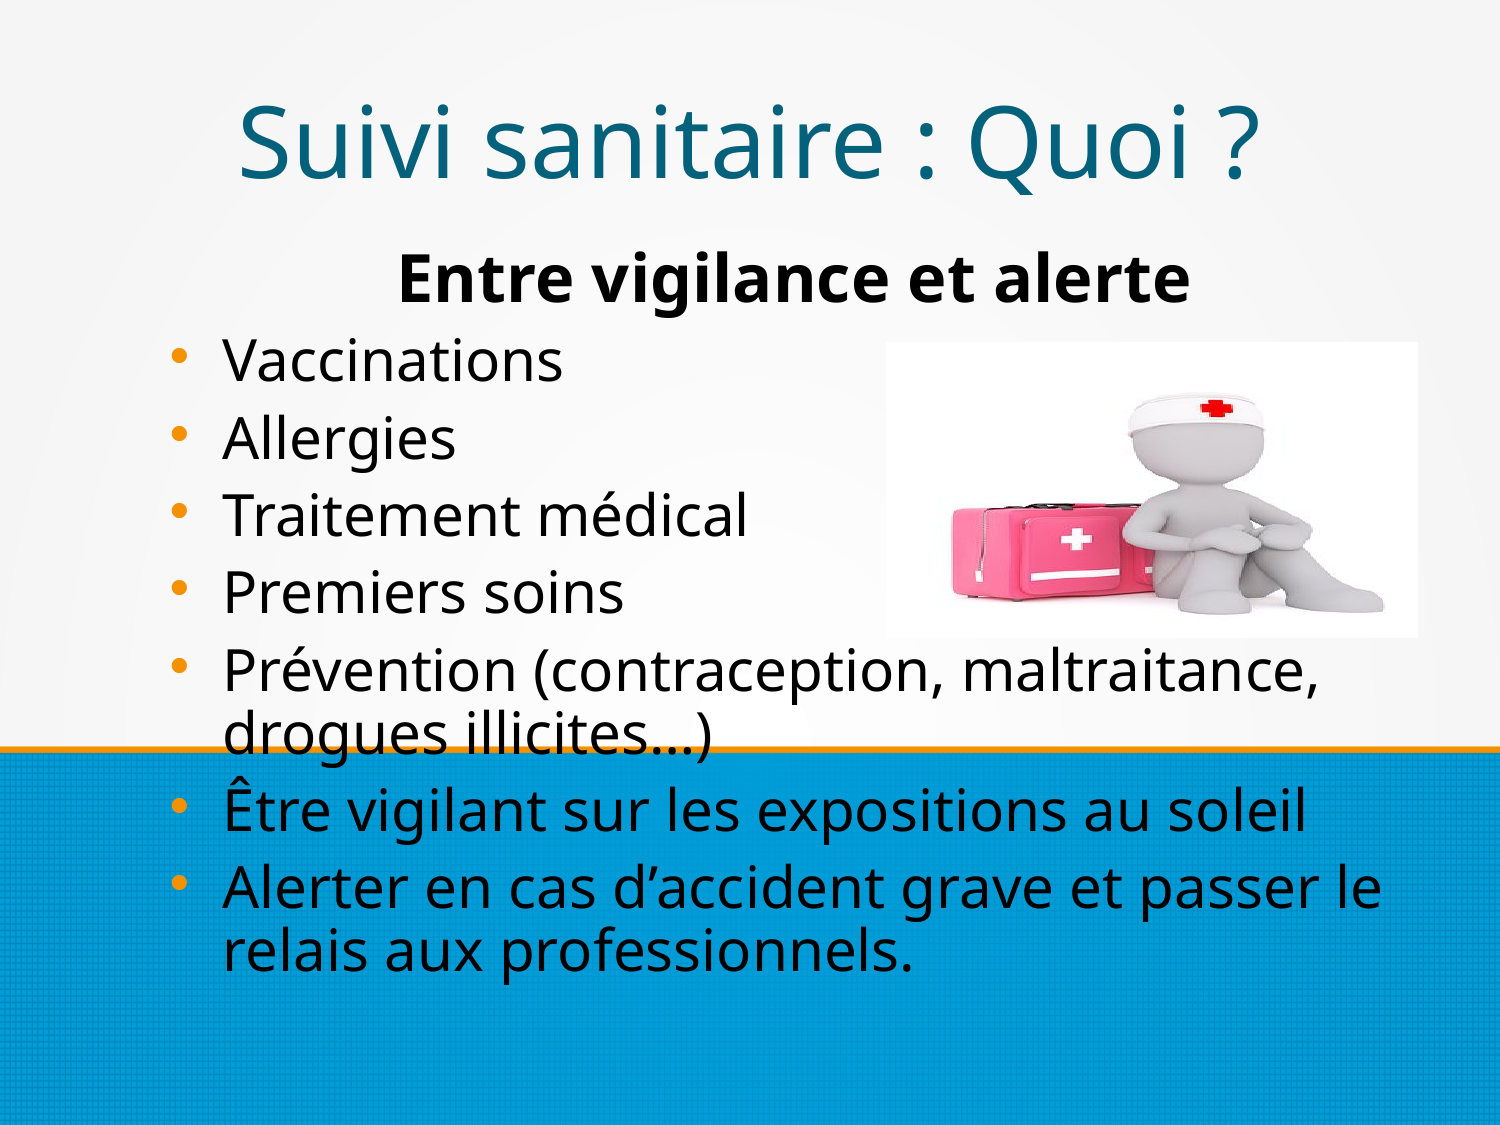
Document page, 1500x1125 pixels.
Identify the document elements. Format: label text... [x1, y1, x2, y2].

title Suivi sanitaire : Quoi ? [75, 45, 1426, 233]
picture [886, 342, 1418, 638]
picture [0, 0, 1500, 753]
list Entre vigilance et alerte Vaccinations Allergies Traitement médical Premiers soins Prévention (contraception, maltraitance, drogues illicites…) Être vigilant sur les expositions au soleil Alerter en cas d’accident grave et passer le relais aux professionnels. [137, 237, 1451, 1000]
